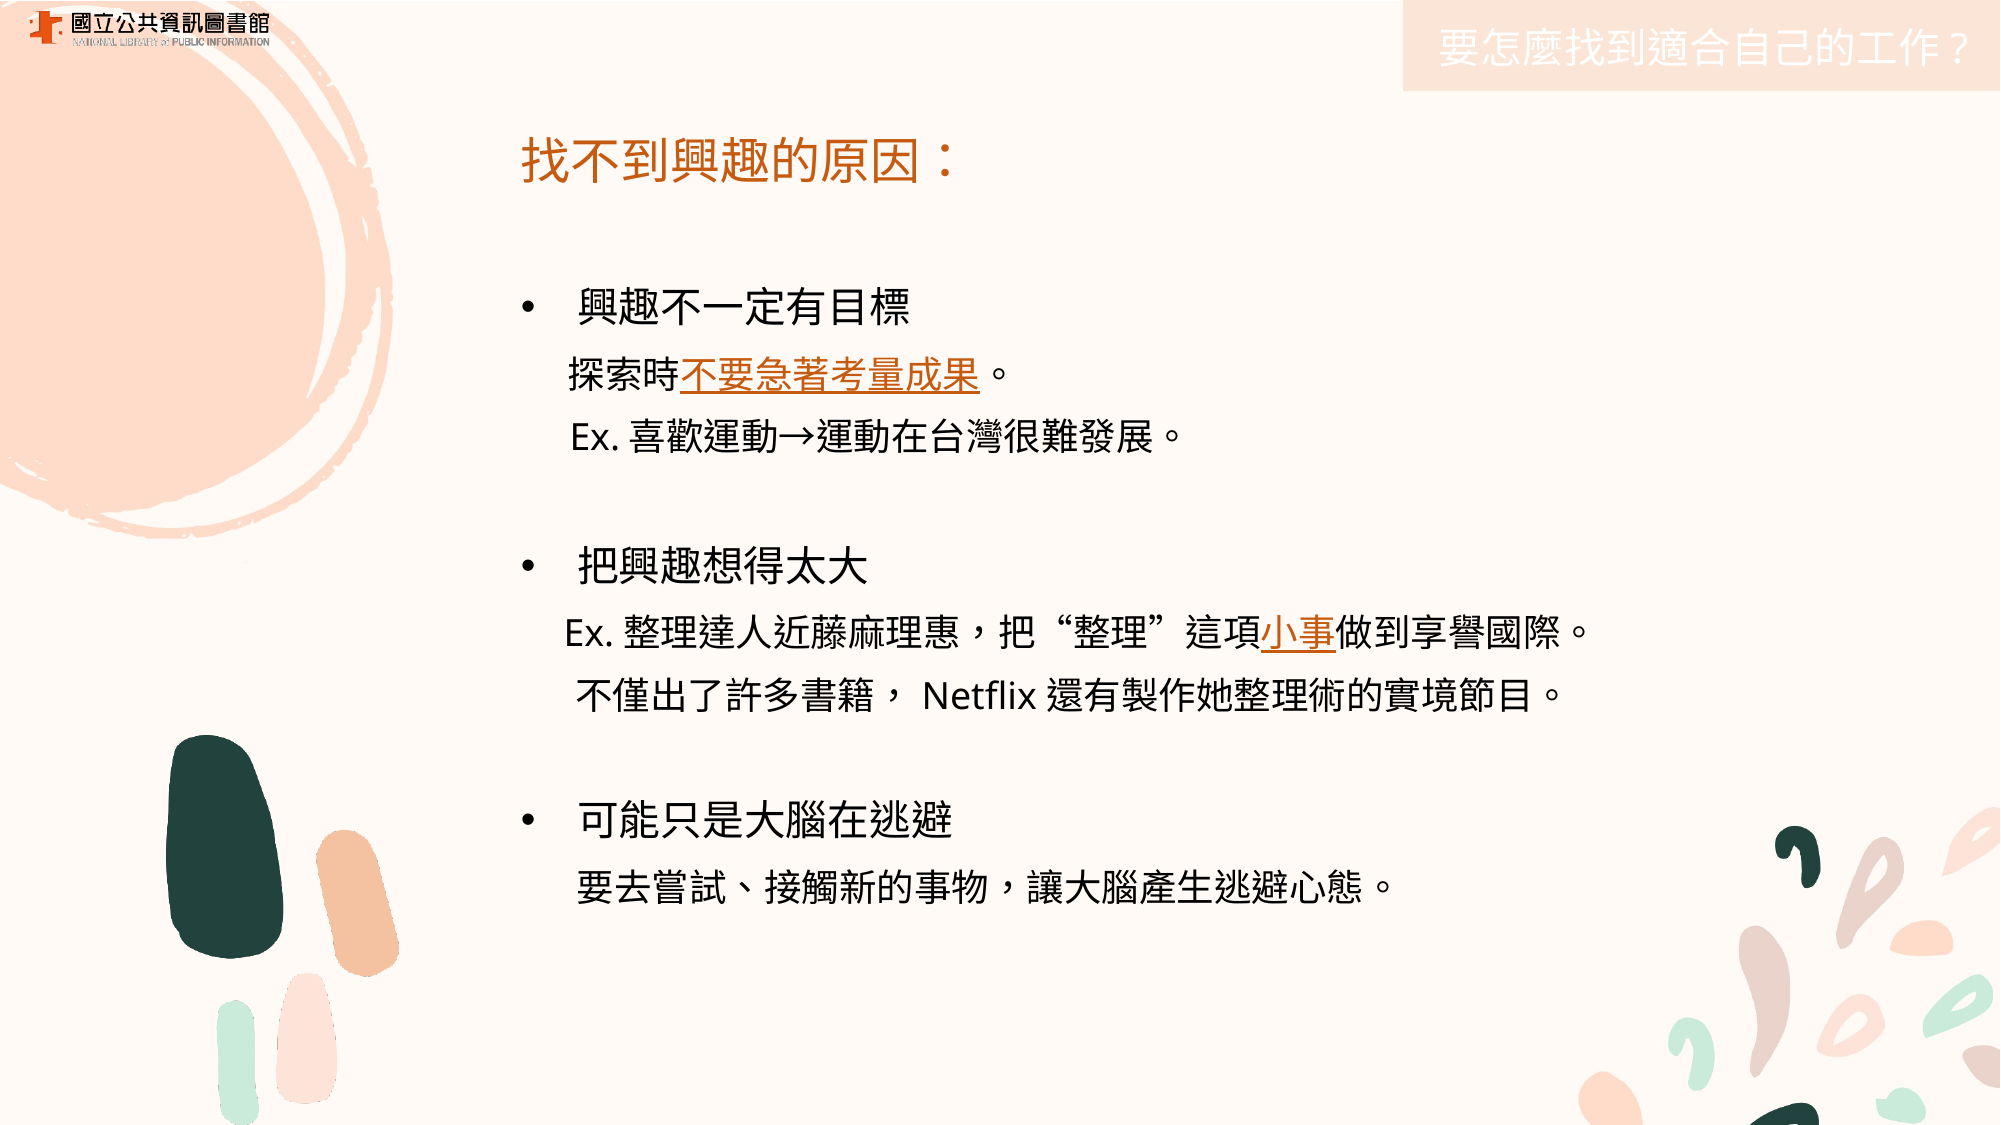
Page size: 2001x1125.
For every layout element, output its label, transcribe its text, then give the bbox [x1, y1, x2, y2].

text_box 找不到興趣的原因： 興趣不一定有目標 探索時不要急著考量成果。 Ex.喜歡運動→運動在台灣很難發展。 把興趣想得太大 Ex.整理達人近藤麻理惠，把“整理”這項小事做到享譽國際。 不僅出了許多書籍，Netflix還有製作她整理術的實境節目。 可能只是大腦在逃避 要去嘗試、接觸新的事物，讓大腦產生逃避心態。 [505, 129, 1663, 999]
text_box [1403, 0, 2000, 91]
picture [0, 1, 2000, 1125]
text_box 要怎麼找到適合自己的工作? [1424, 0, 2000, 81]
